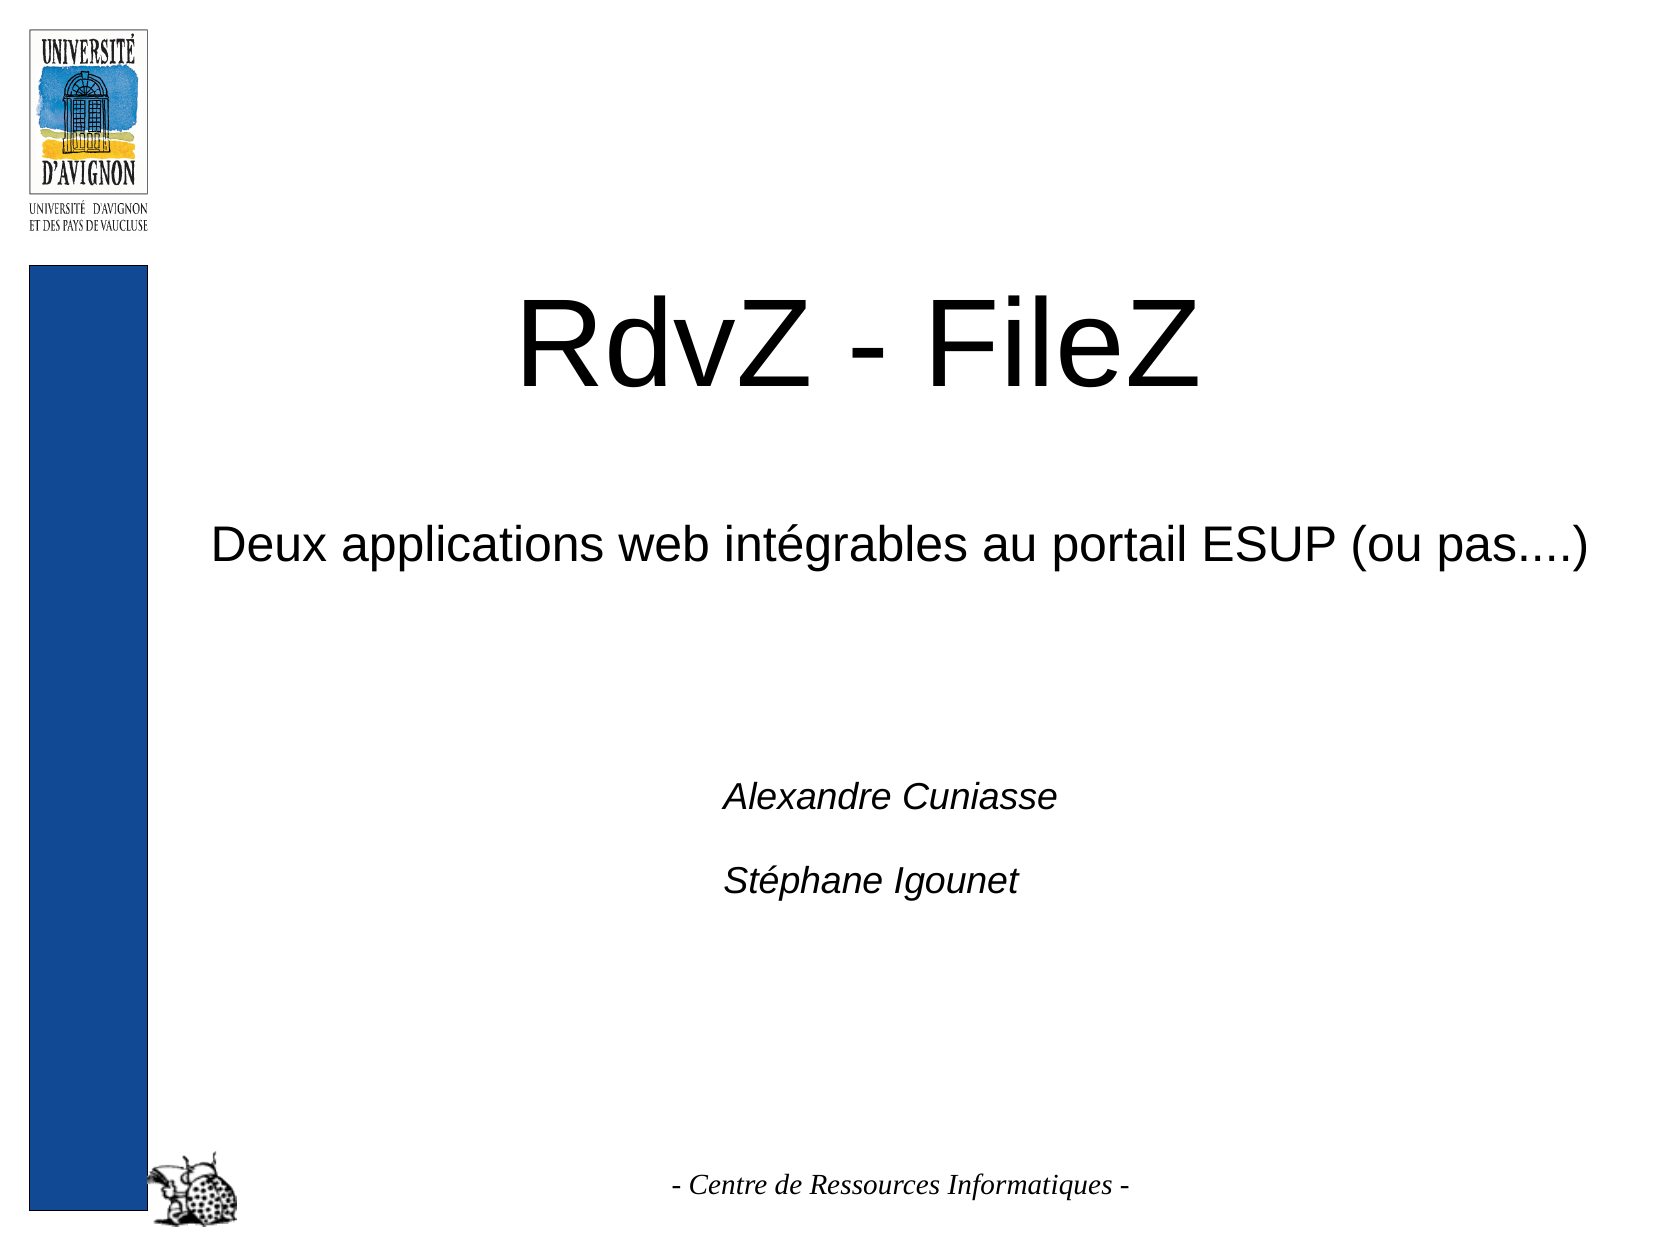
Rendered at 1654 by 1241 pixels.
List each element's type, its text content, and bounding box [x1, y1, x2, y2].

text_box - Centre de Ressources Informatiques - [648, 1160, 1153, 1209]
text_box RdvZ - FileZ Deux applications web intégrables au portail ESUP (ou pas....) [195, 265, 1606, 580]
text_box [29, 265, 148, 1211]
text_box Alexandre Cuniasse Stéphane Igounet [708, 767, 1123, 909]
picture [147, 1151, 237, 1227]
picture [29, 29, 148, 236]
